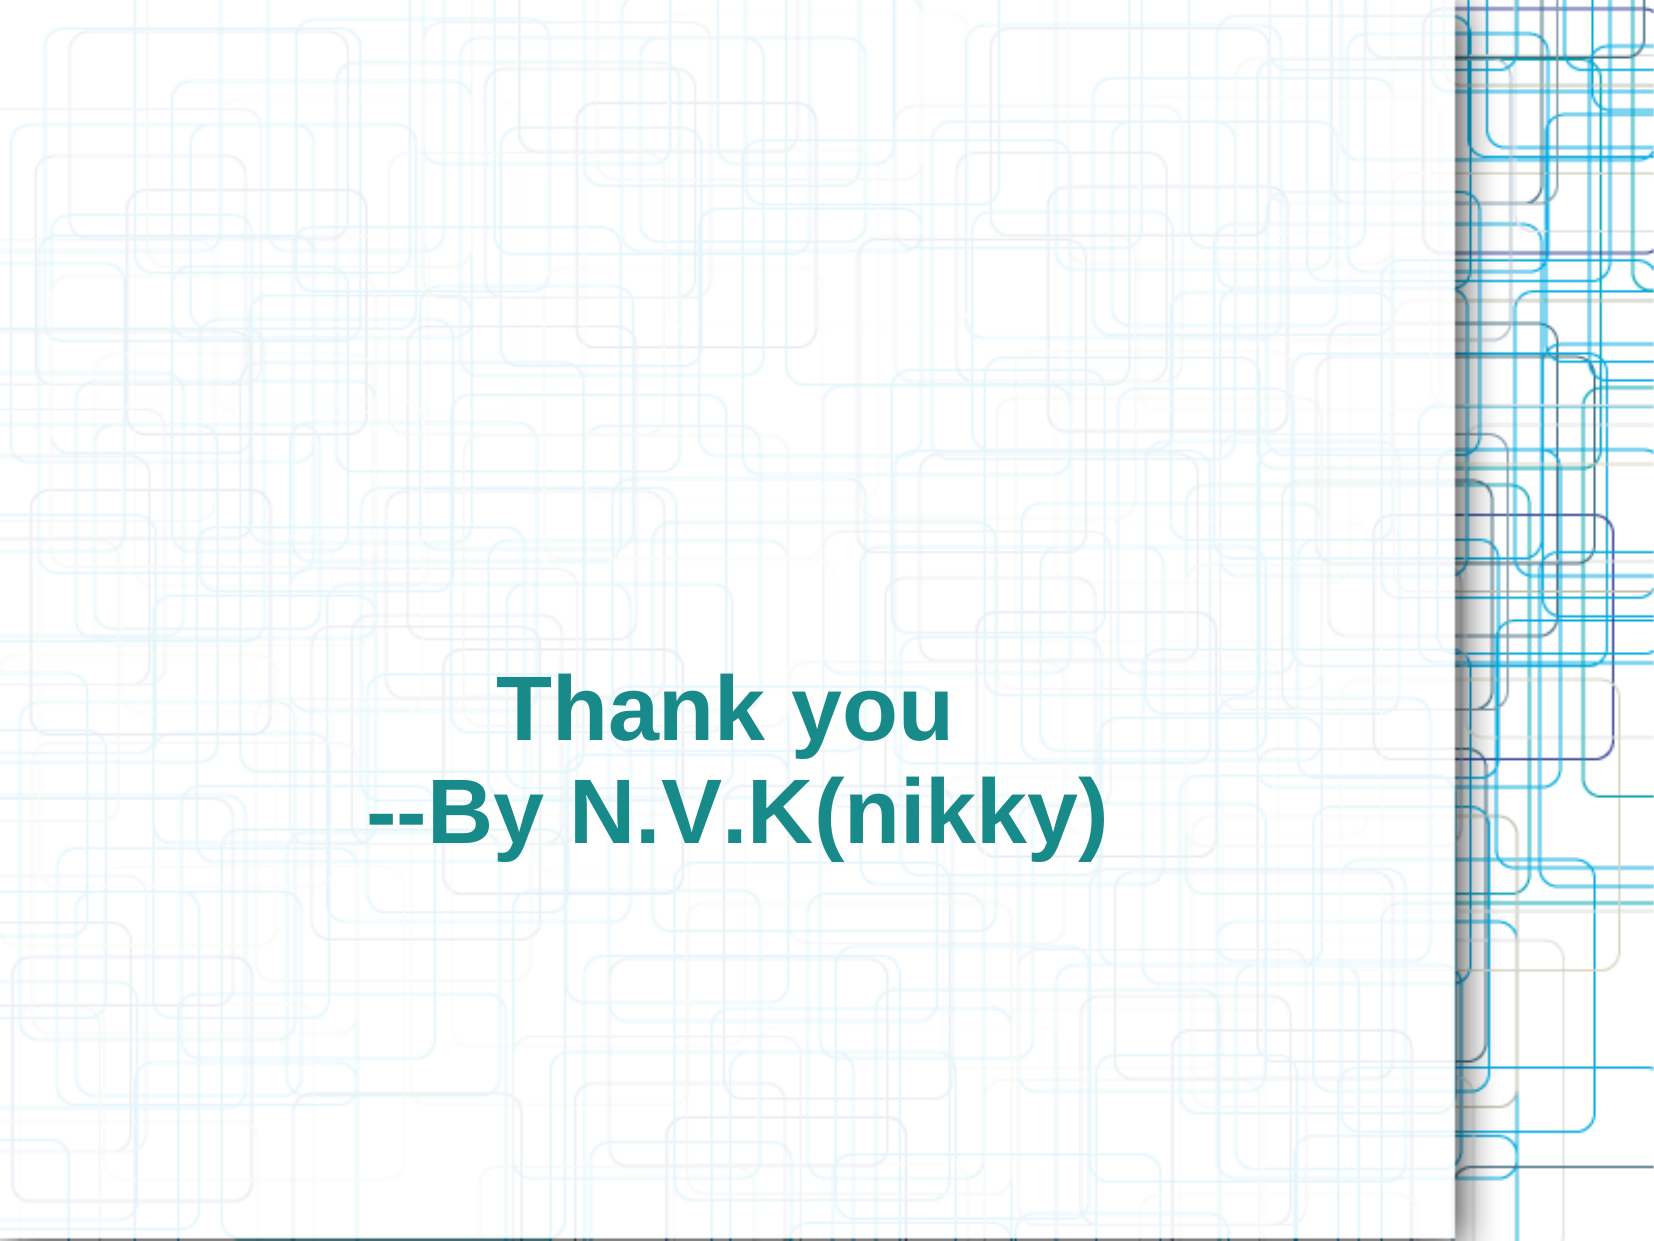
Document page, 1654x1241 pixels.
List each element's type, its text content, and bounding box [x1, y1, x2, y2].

title Thank you --By N.V.K(nikky) [59, 657, 1418, 863]
picture [0, 0, 1654, 1241]
